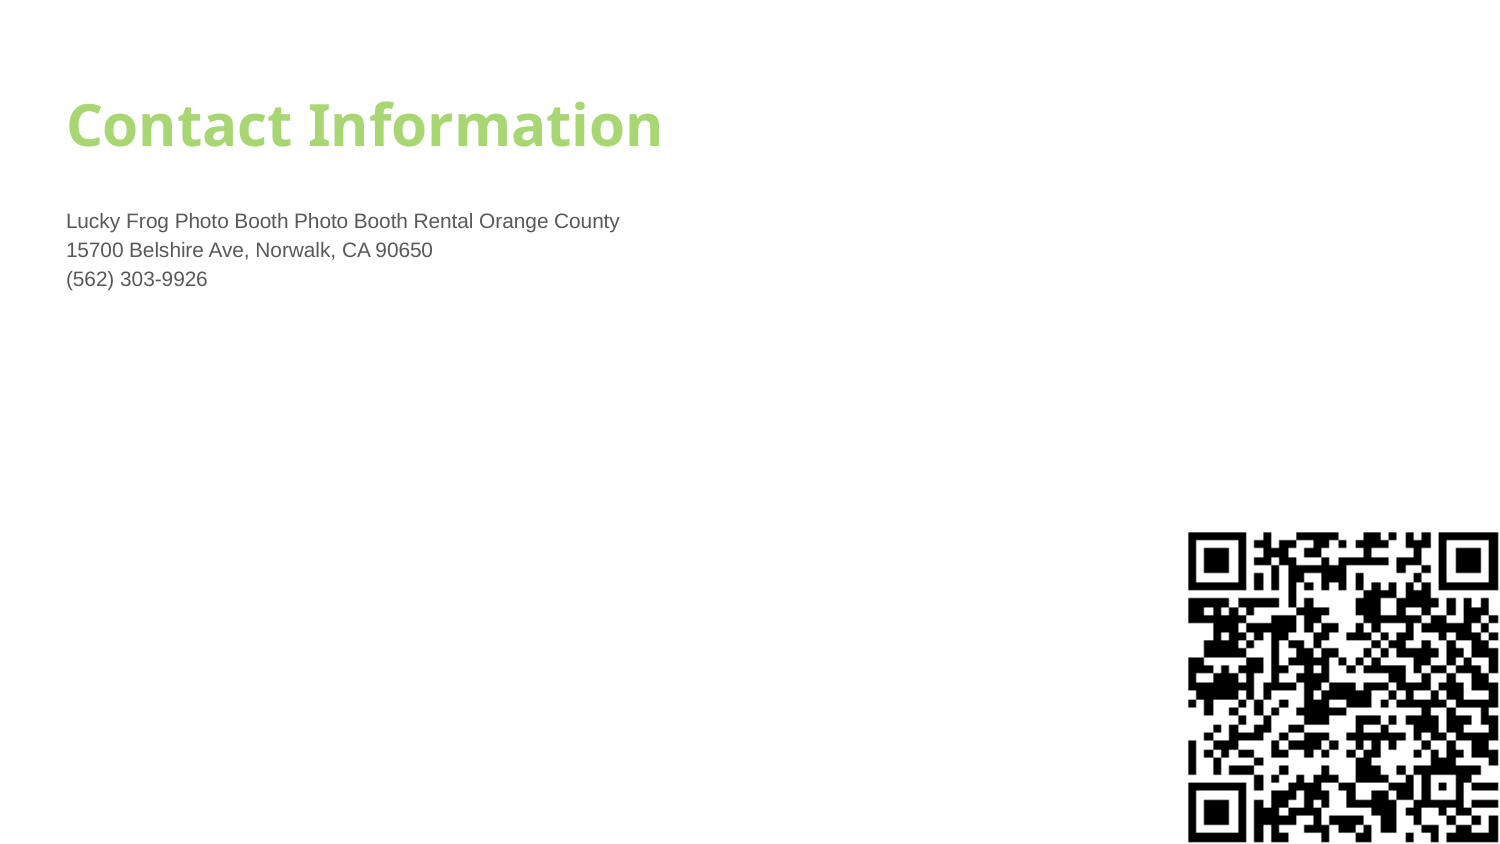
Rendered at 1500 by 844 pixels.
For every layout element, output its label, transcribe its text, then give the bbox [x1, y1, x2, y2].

title Contact Information [51, 72, 1449, 167]
picture [1187, 531, 1500, 844]
list Lucky Frog Photo Booth Photo Booth Rental Orange County 15700 Belshire Ave, Norwalk, CA 90650 (562) 303-9926 [51, 189, 1449, 750]
